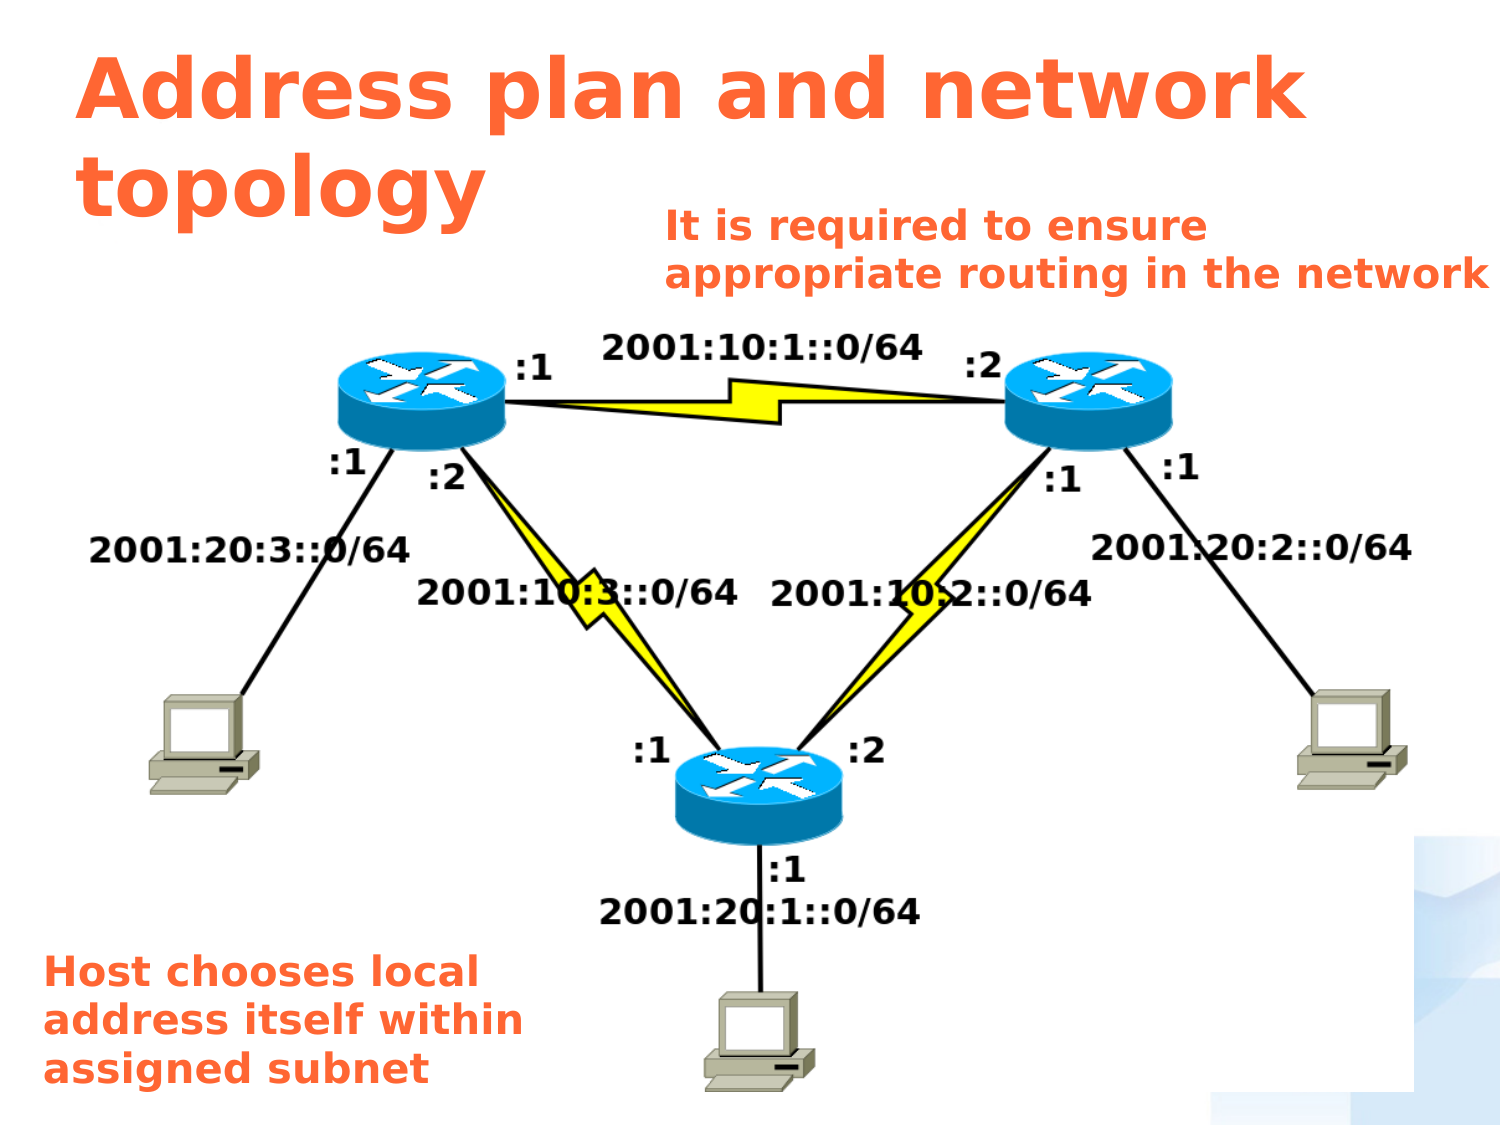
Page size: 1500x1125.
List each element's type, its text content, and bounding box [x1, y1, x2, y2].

text_box Host chooses local address itself within assigned subnet [28, 940, 696, 1101]
title Address plan and network topology [75, 21, 1426, 257]
text_box It is required to ensure appropriate routing in the network [649, 194, 1500, 306]
picture [0, 0, 1500, 1125]
